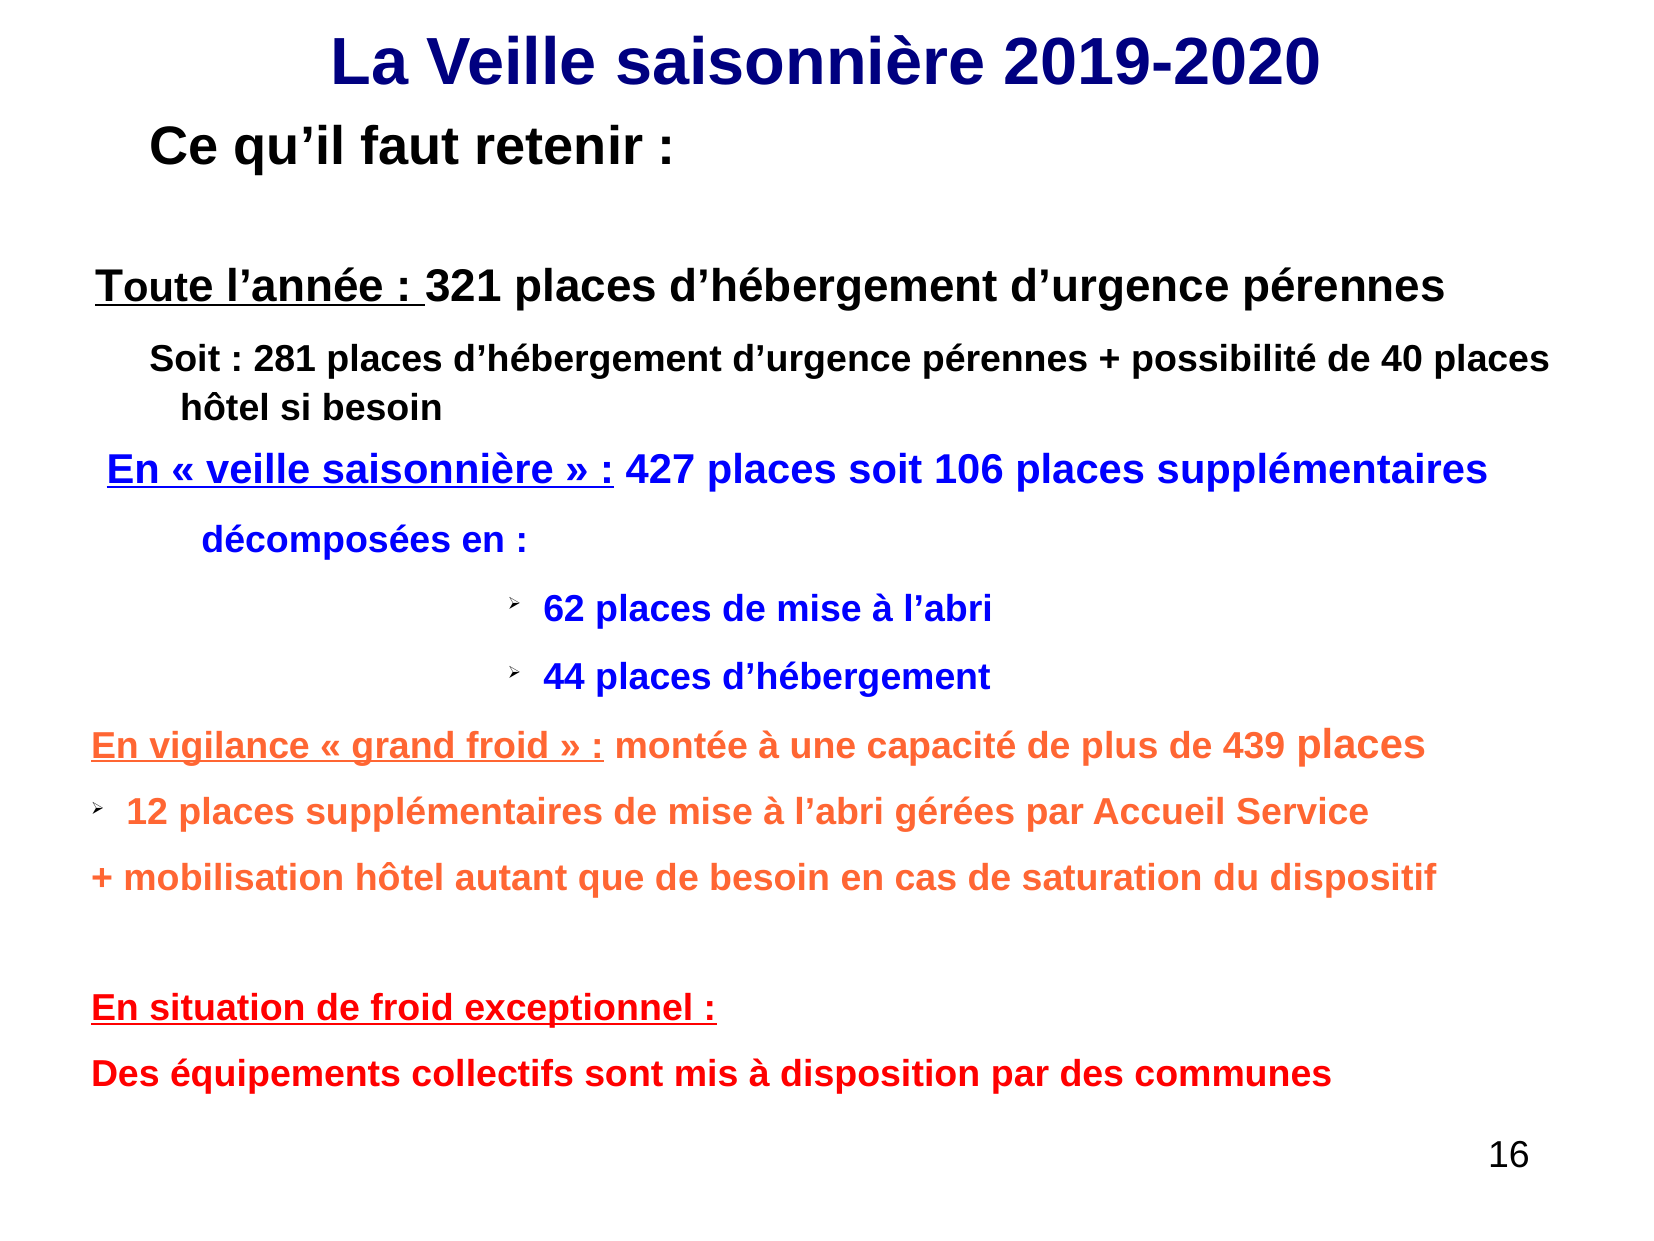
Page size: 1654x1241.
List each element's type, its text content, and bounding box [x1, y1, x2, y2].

text_box Ce qu’il faut retenir : Toute l’année : 321 places d’hébergement d’urgence pérennes Soit : 281 places d’hébergement d’urgence pérennes + possibilité de 40 places hôtel si besoin En « veille saisonnière » : 427 places soit 106 places supplémentaires décomposées en : 62 places de mise à l’abri 44 places d’hébergement En vigilance « grand froid » : montée à une capacité de plus de 439 places 12 places supplémentaires de mise à l’abri gérées par Accueil Service + mobilisation hôtel autant que de besoin en cas de saturation du dispositif En situation de froid exceptionnel : Des équipements collectifs sont mis à disposition par des communes [47, 106, 1572, 1199]
text_box La Veille saisonnière 2019-2020 [11, 0, 1642, 83]
text_box <numéro> [1488, 1129, 1570, 1214]
